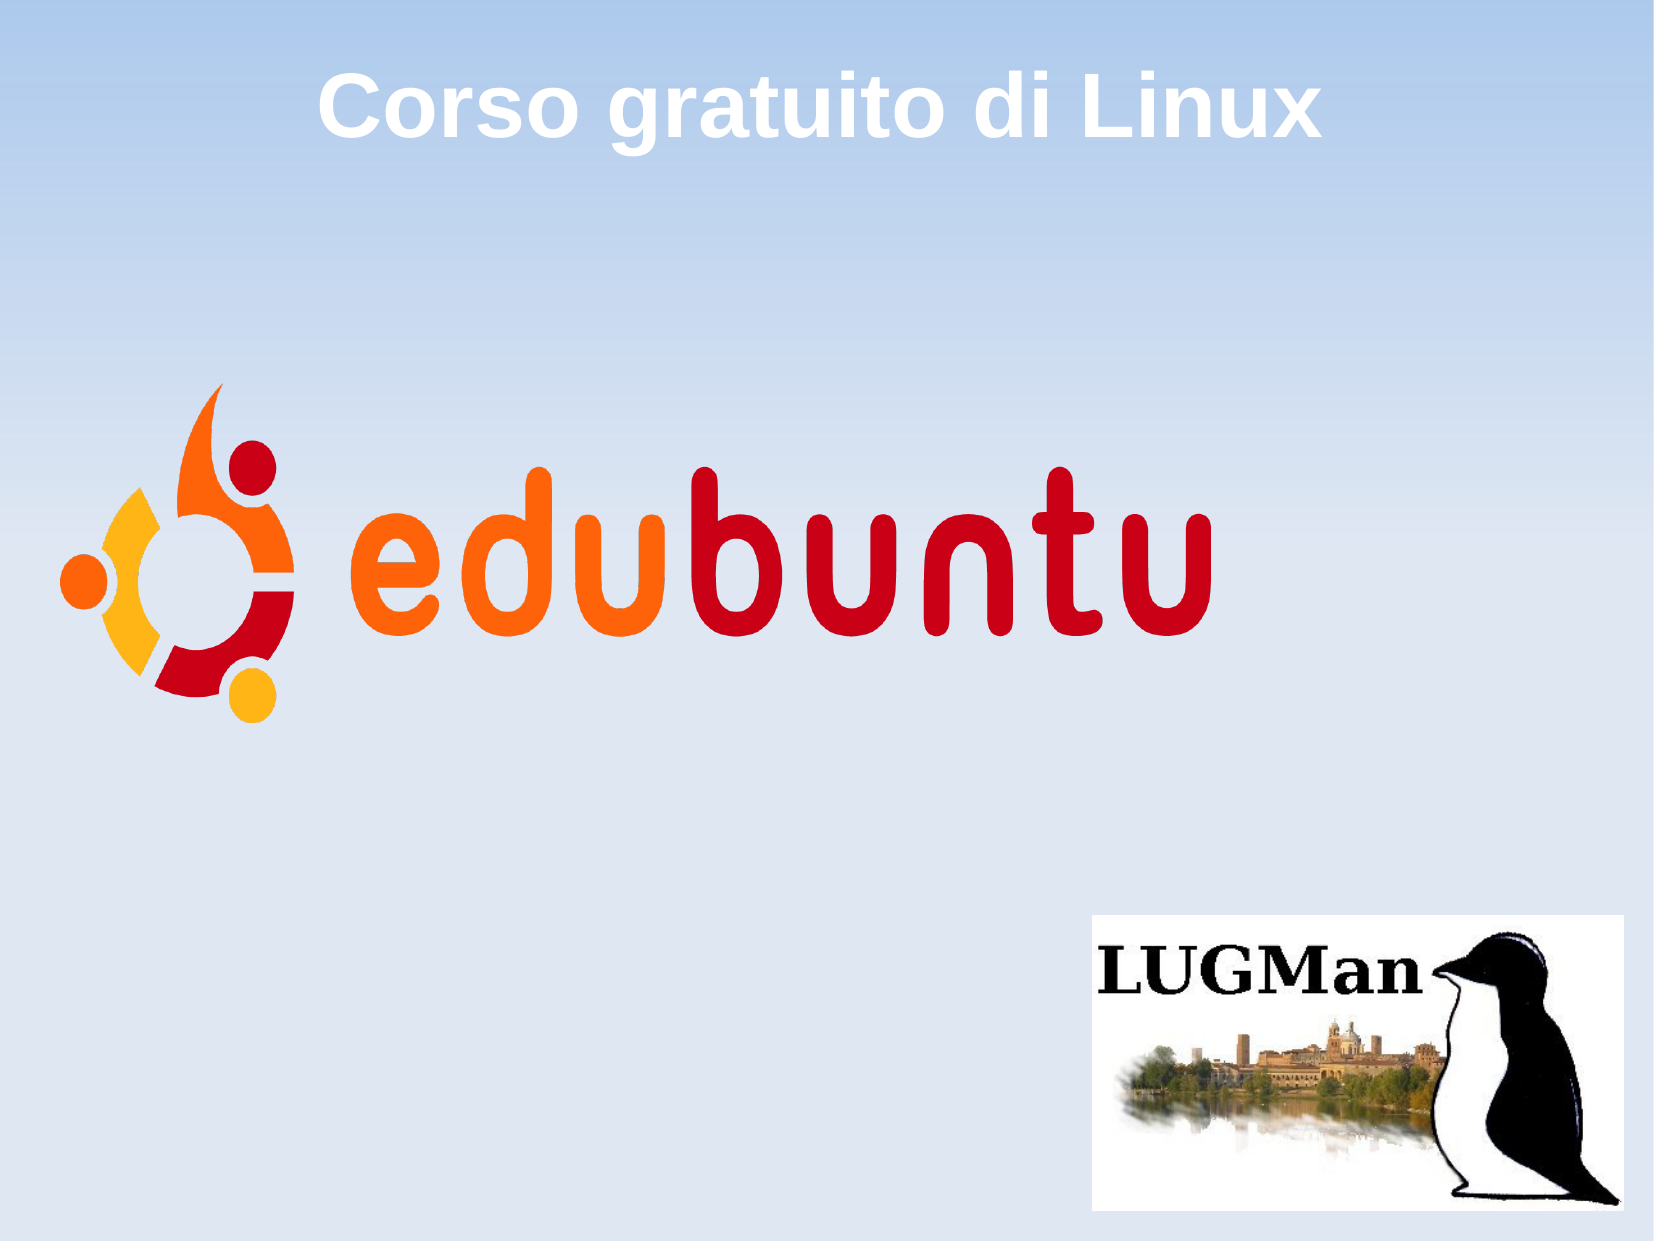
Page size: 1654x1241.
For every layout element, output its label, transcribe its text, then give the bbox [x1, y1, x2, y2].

picture [0, 0, 1654, 1241]
title Corso gratuito di Linux [76, 0, 1565, 208]
list [82, 290, 1571, 1109]
